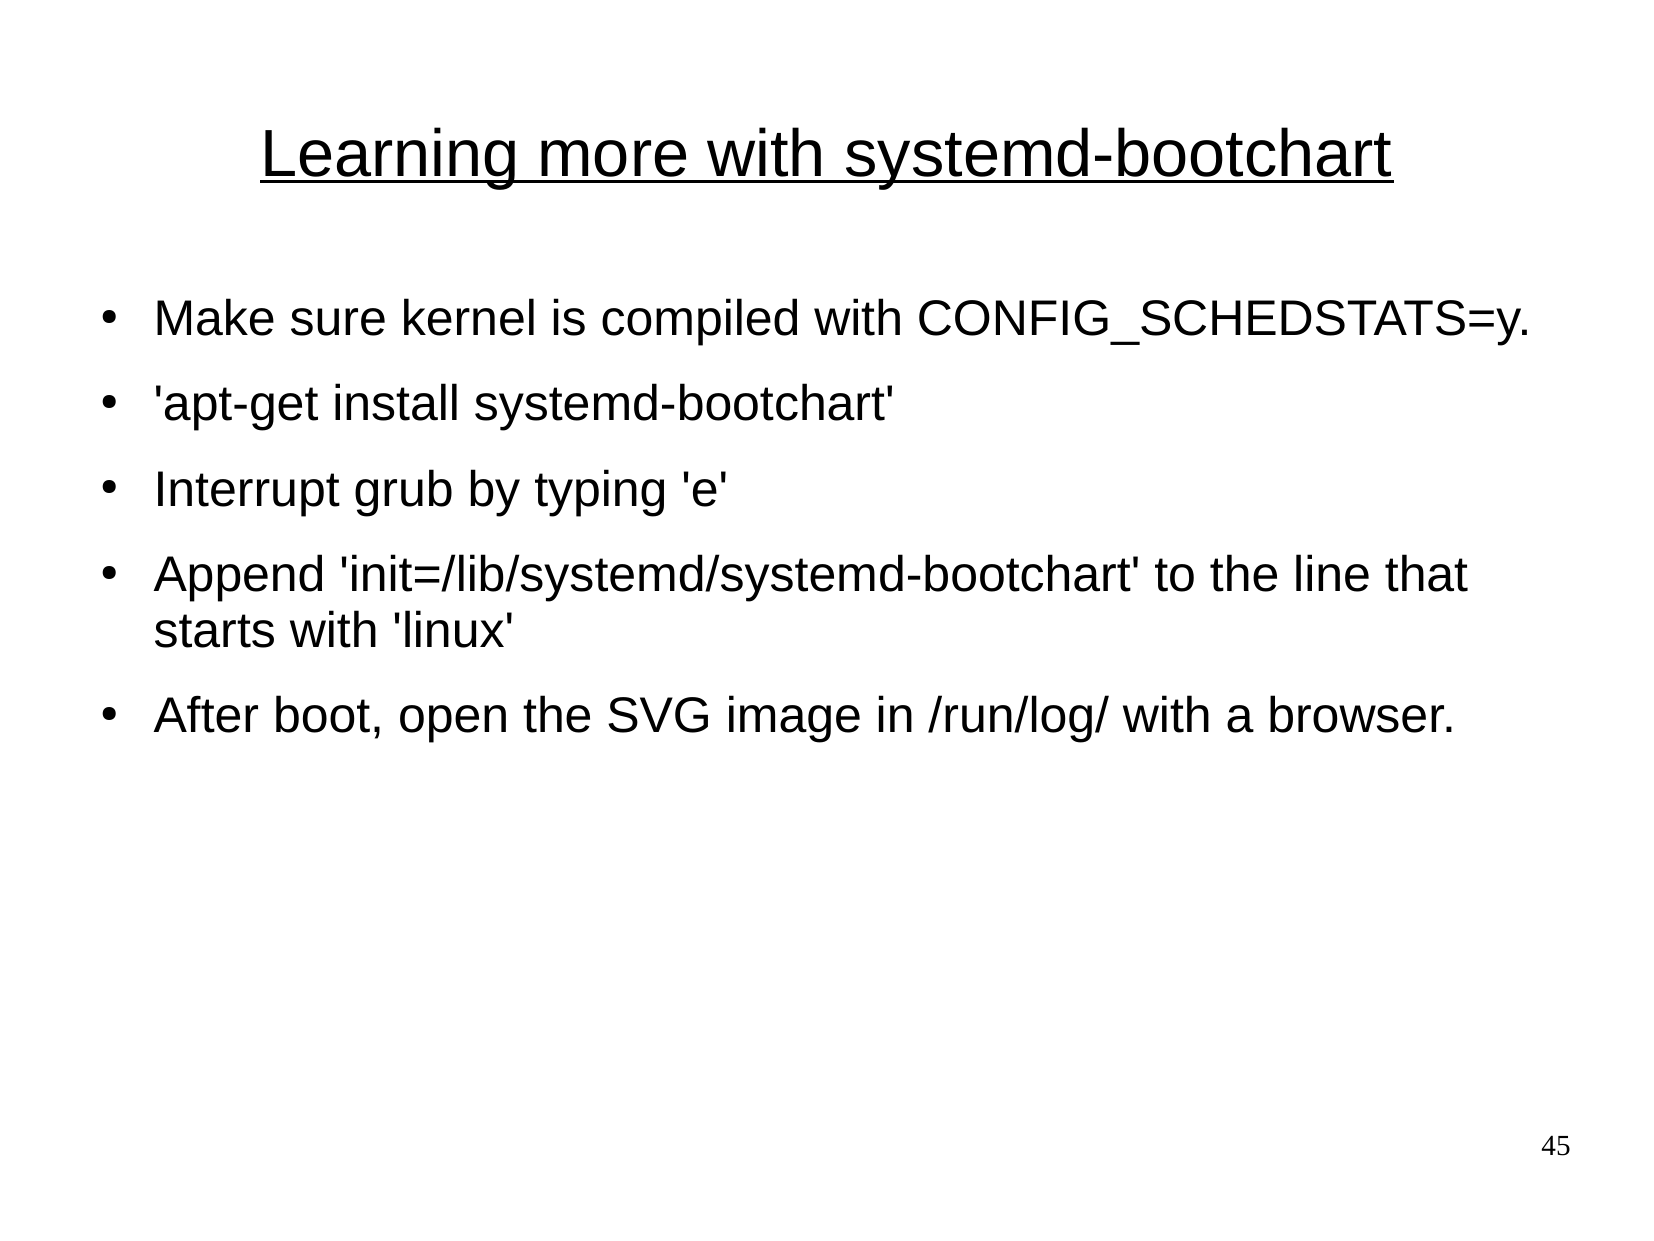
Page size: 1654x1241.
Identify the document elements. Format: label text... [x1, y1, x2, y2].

title Learning more with systemd-bootchart [82, 49, 1571, 257]
list Make sure kernel is compiled with CONFIG_SCHEDSTATS=y. 'apt-get install systemd-bootchart' Interrupt grub by typing 'e' Append 'init=/lib/systemd/systemd-bootchart' to the line that starts with 'linux' After boot, open the SVG image in /run/log/ with a browser. [82, 290, 1571, 1010]
